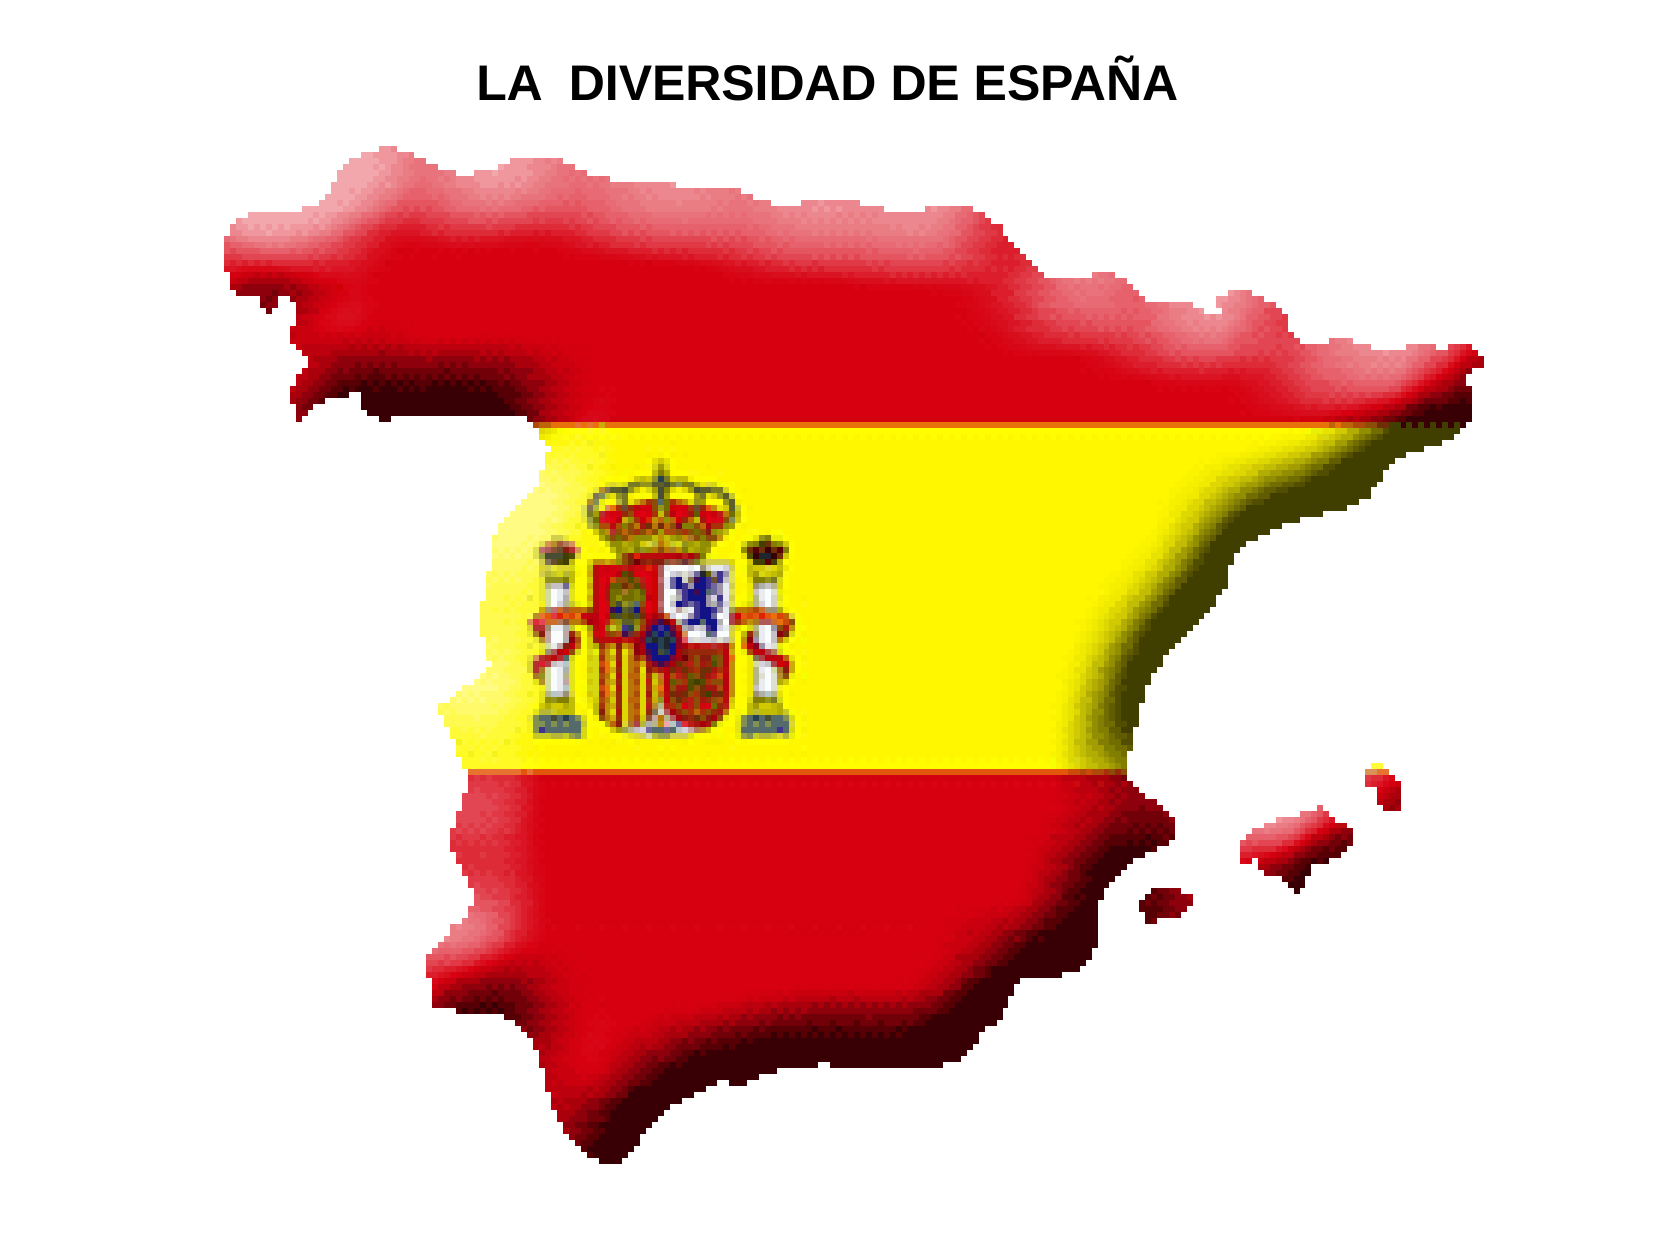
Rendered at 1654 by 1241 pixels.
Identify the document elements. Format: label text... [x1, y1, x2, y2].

text_box LA DIVERSIDAD DE ESPAÑA [461, 47, 1193, 119]
picture [213, 141, 1502, 1170]
